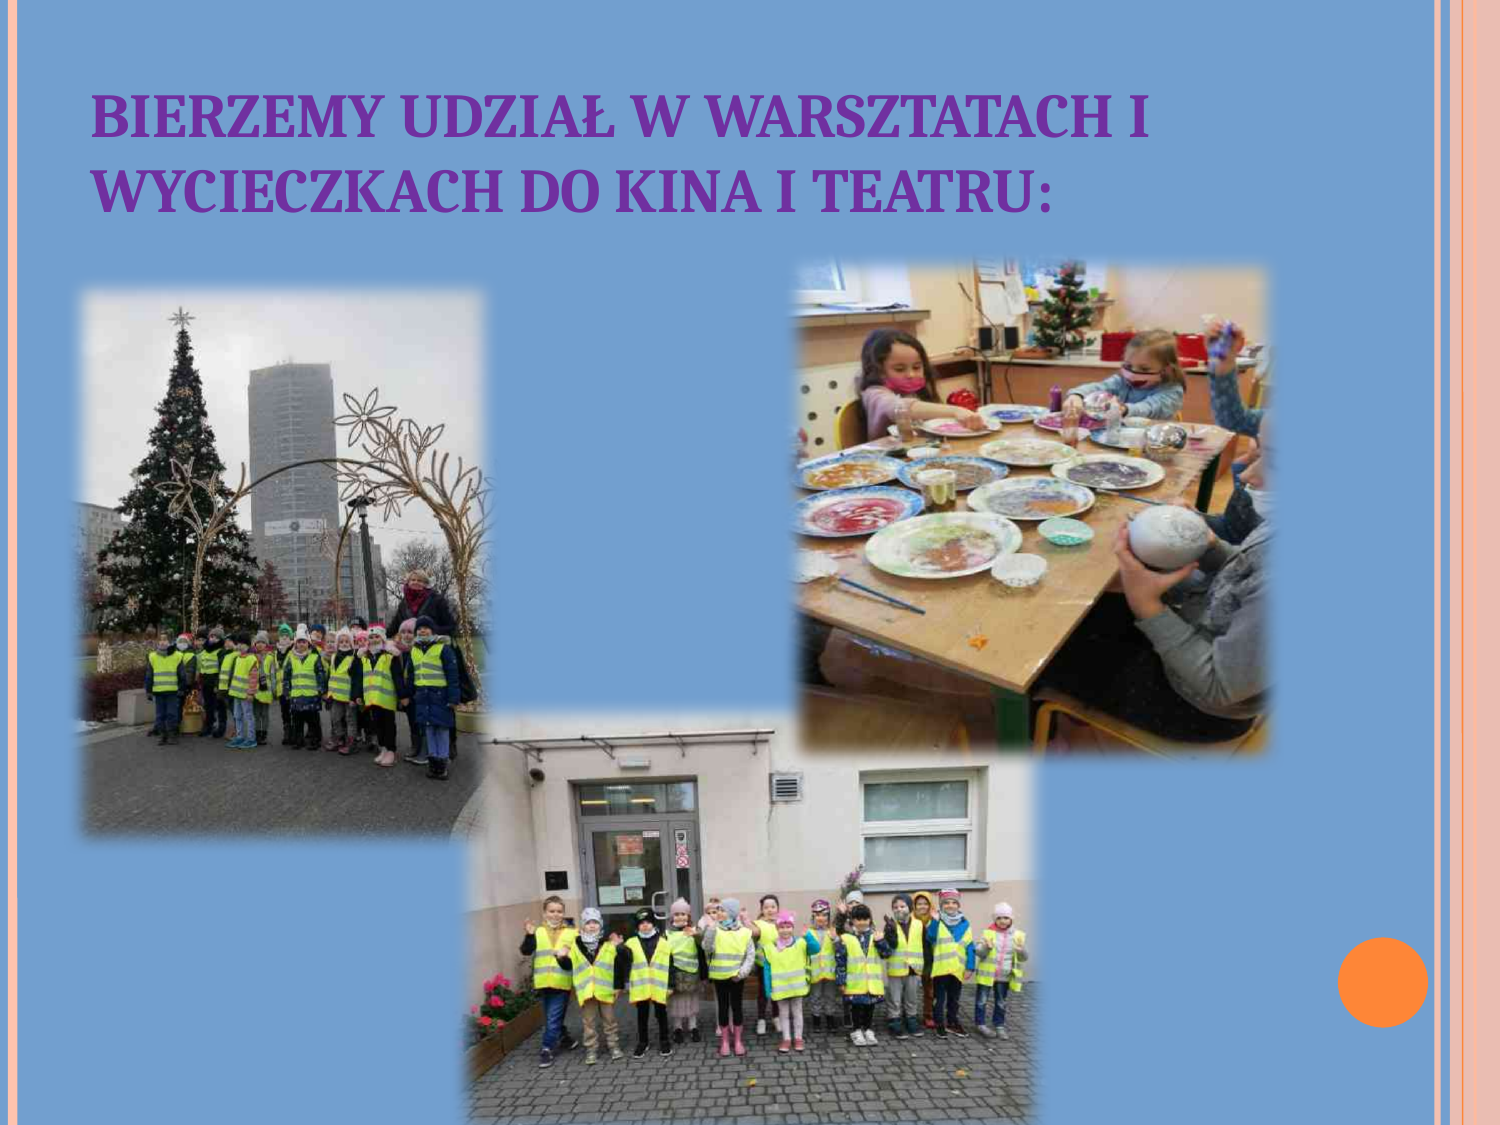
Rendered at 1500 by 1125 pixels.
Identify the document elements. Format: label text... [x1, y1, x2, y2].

title BIERZEMY UDZIAŁ W WARSZTATACH I WYCIECZKACH DO KINA I TEATRU: [75, 45, 1300, 233]
picture [64, 249, 1283, 1125]
